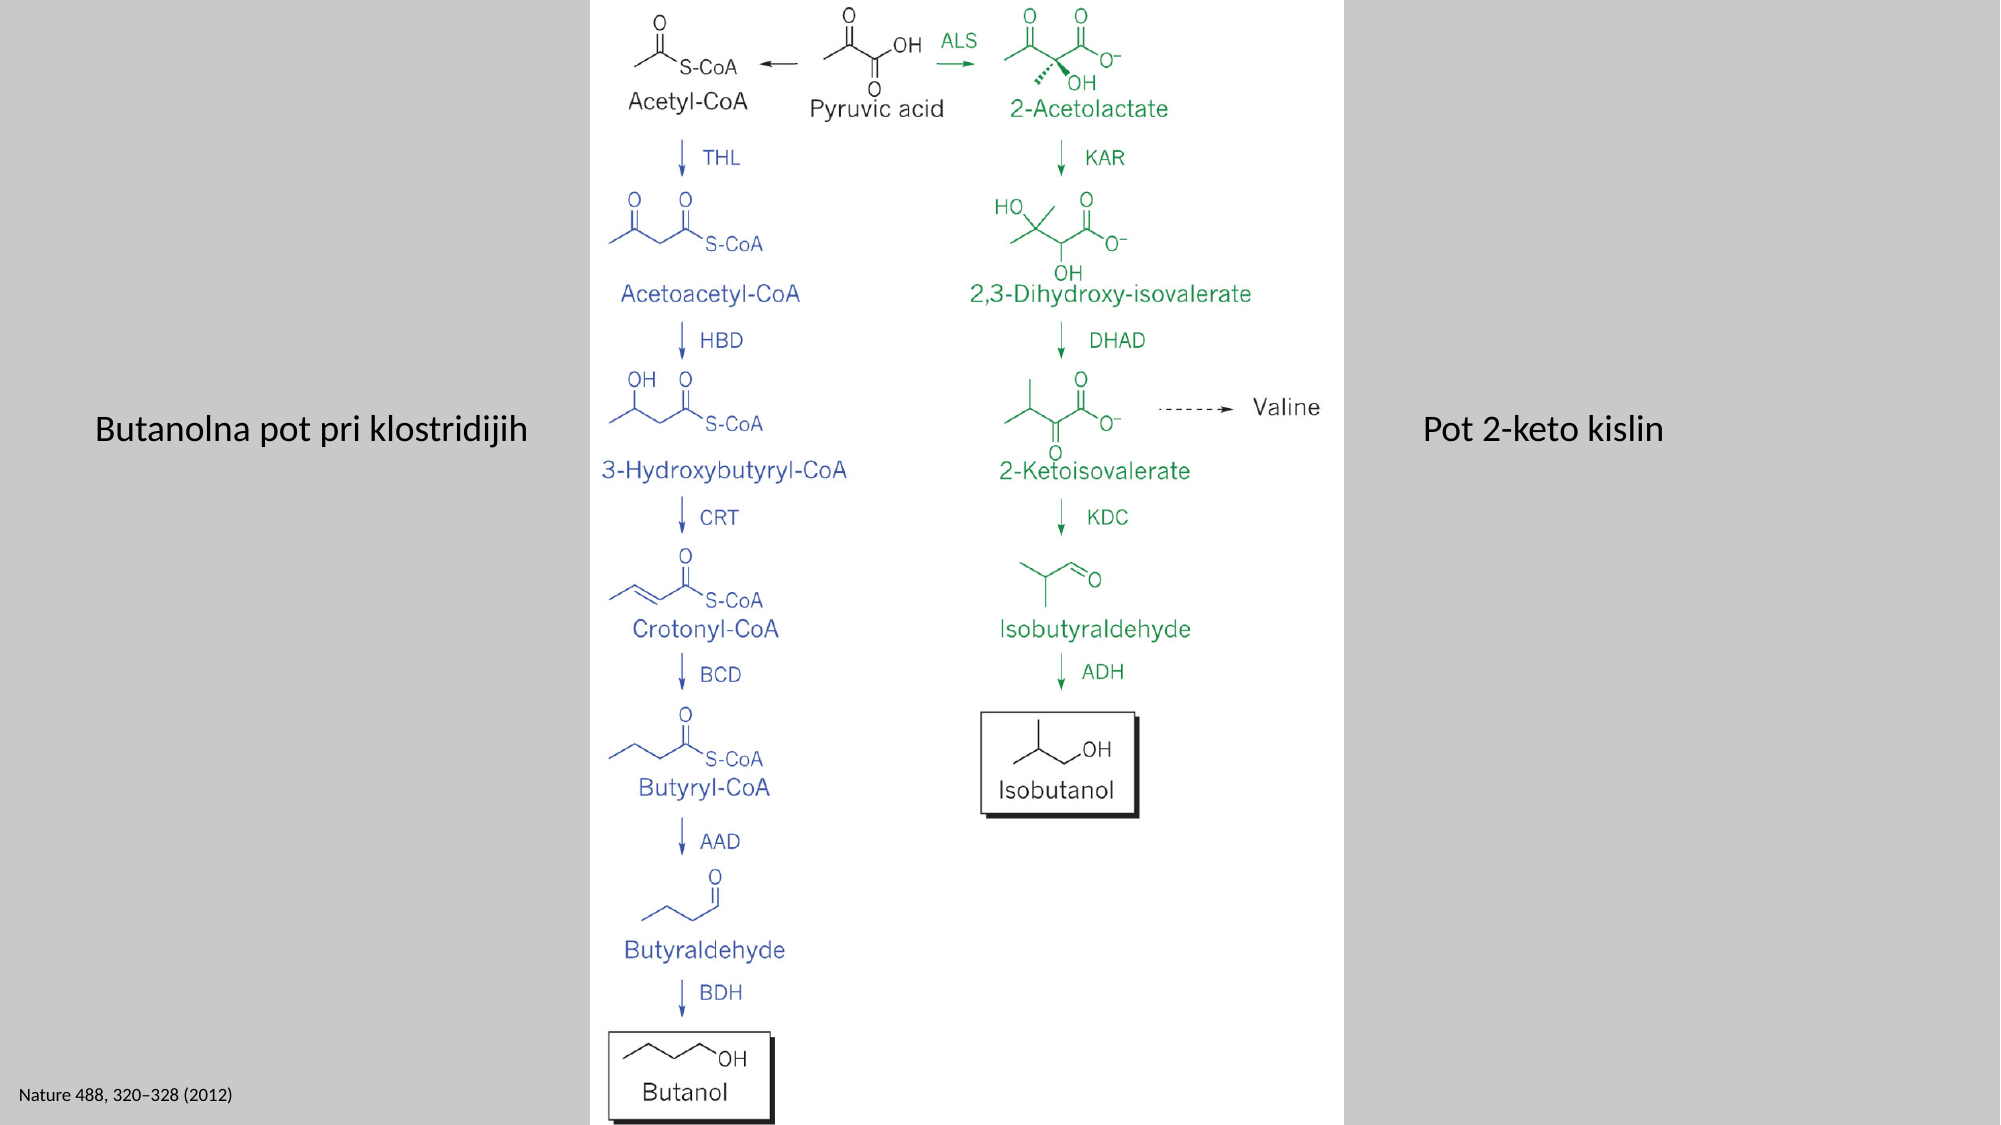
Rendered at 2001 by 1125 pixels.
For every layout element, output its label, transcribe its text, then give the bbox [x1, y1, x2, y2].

text_box Butanolna pot pri klostridijih [80, 396, 544, 457]
text_box Nature 488, 320–328 (2012) [0, 1075, 590, 1113]
picture [590, 0, 1344, 1125]
text_box Pot 2-keto kislin [1408, 396, 1680, 457]
